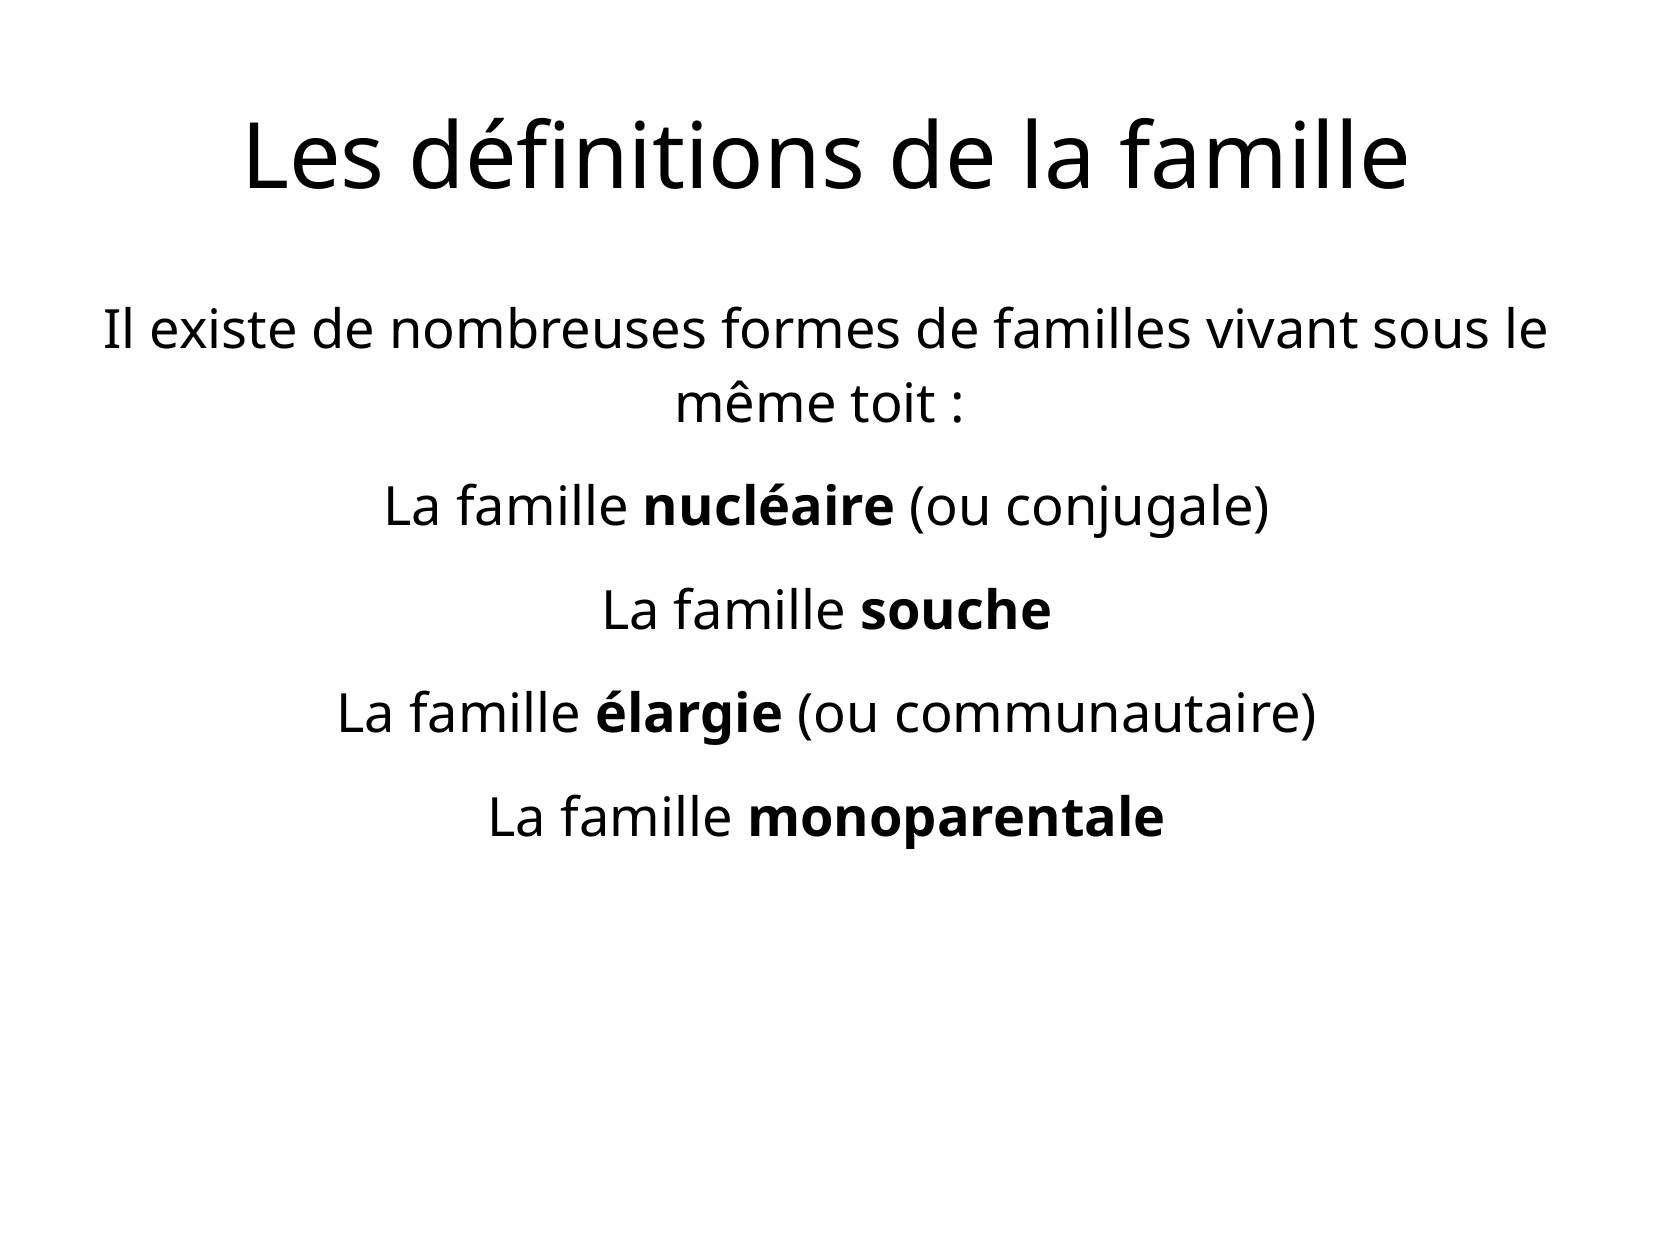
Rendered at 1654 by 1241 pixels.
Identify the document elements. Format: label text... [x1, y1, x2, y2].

list Il existe de nombreuses formes de familles vivant sous le même toit : La famille nucléaire (ou conjugale) La famille souche La famille élargie (ou communautaire) La famille monoparentale [70, 290, 1583, 1094]
title Les définitions de la famille [82, 49, 1571, 257]
